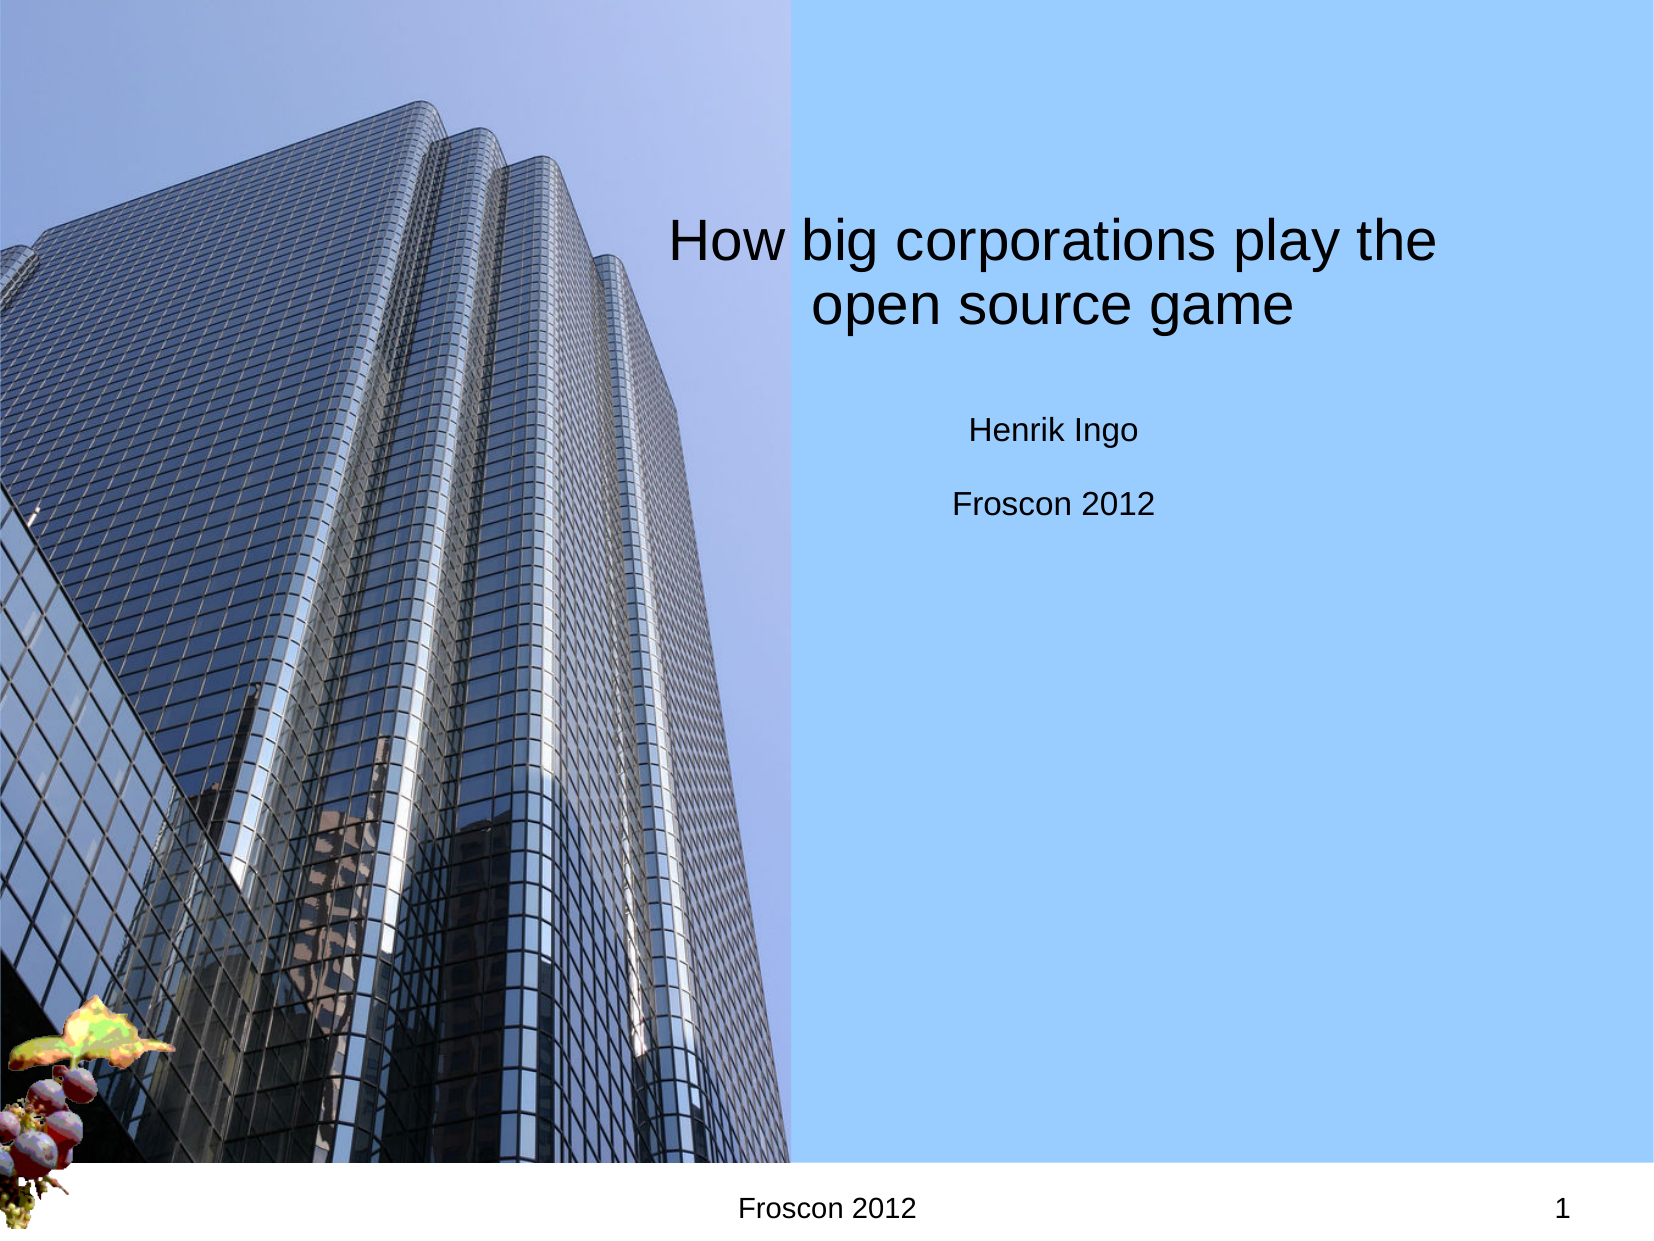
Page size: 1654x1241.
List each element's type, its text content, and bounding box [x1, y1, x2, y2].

subtitle How big corporations play the open source game Henrik Ingo Froscon 2012 [645, 112, 1463, 618]
picture [0, 0, 792, 1229]
